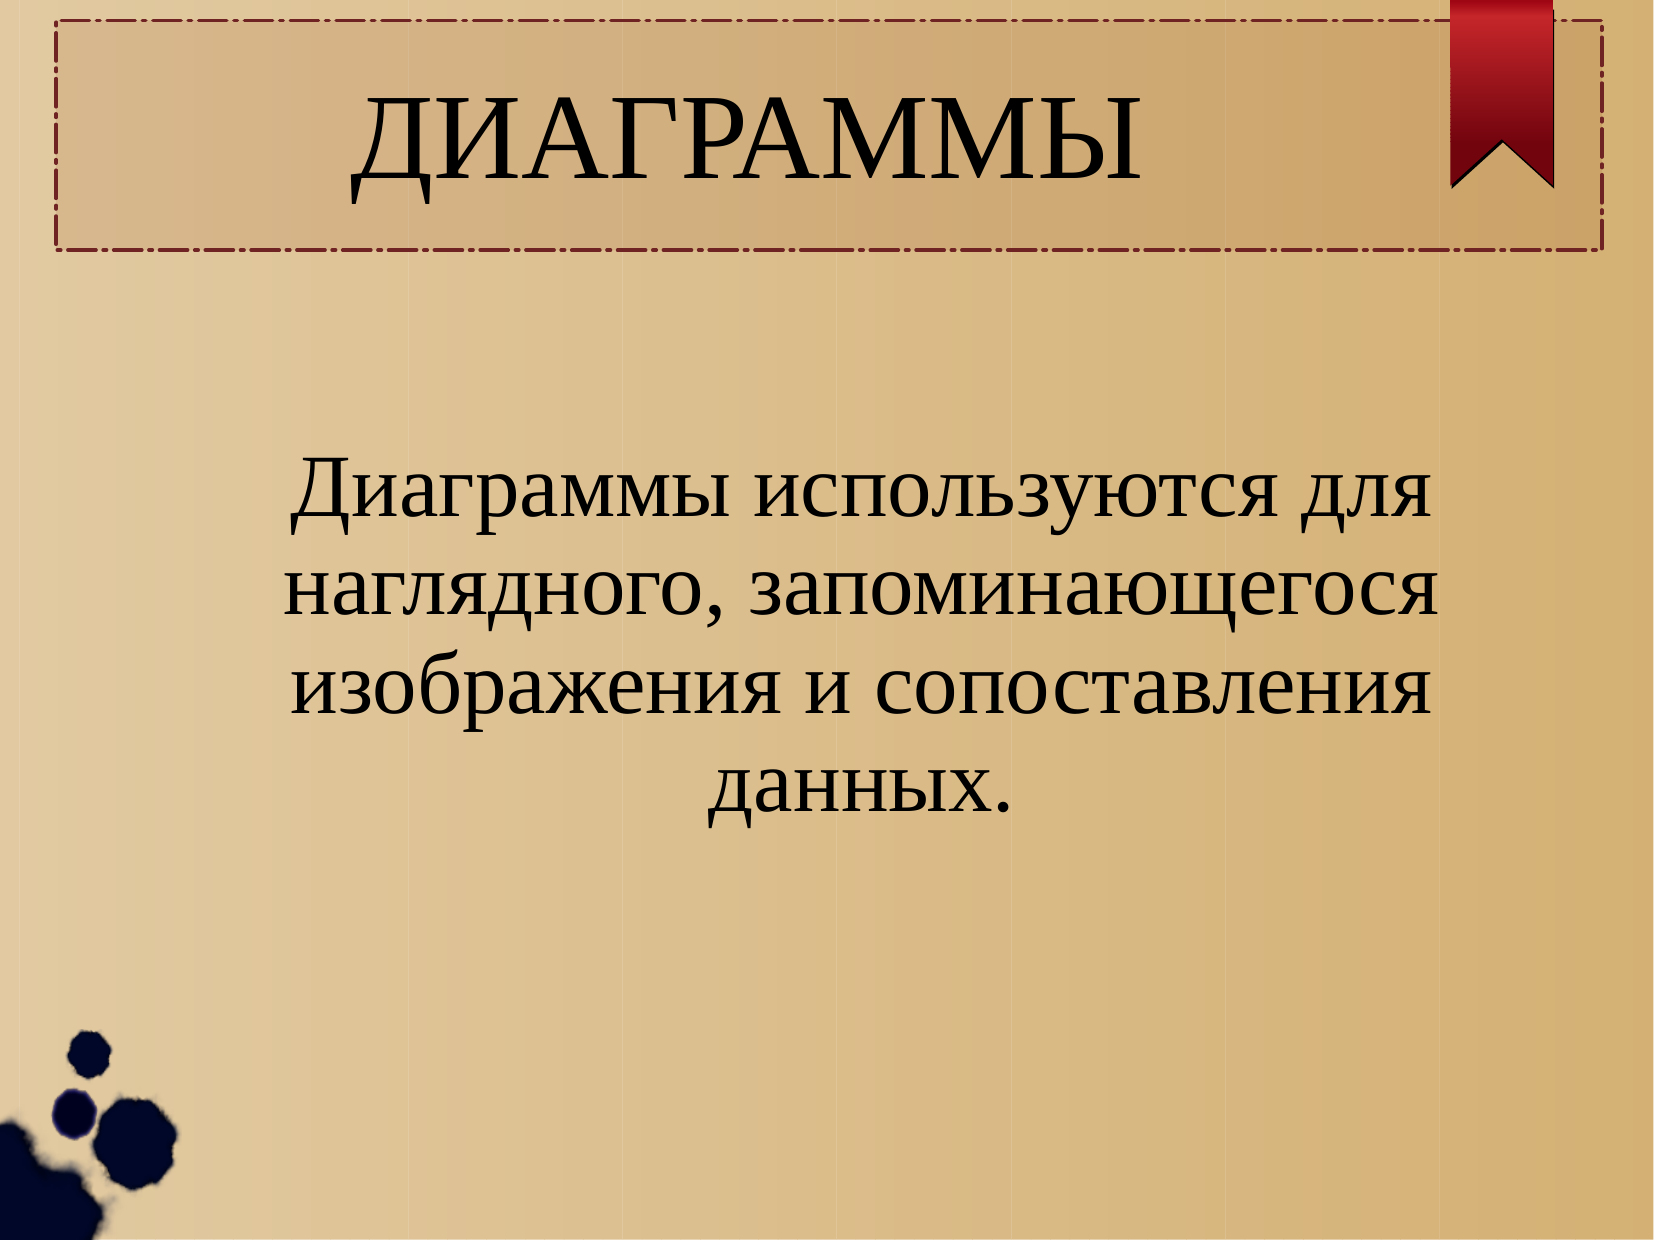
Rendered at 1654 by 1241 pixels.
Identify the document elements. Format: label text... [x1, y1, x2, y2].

title ДИАГРАММЫ [82, 47, 1412, 229]
list Диаграммы используются для наглядного, запоминающегося изображения и сопоставления данных. [82, 299, 1571, 1019]
